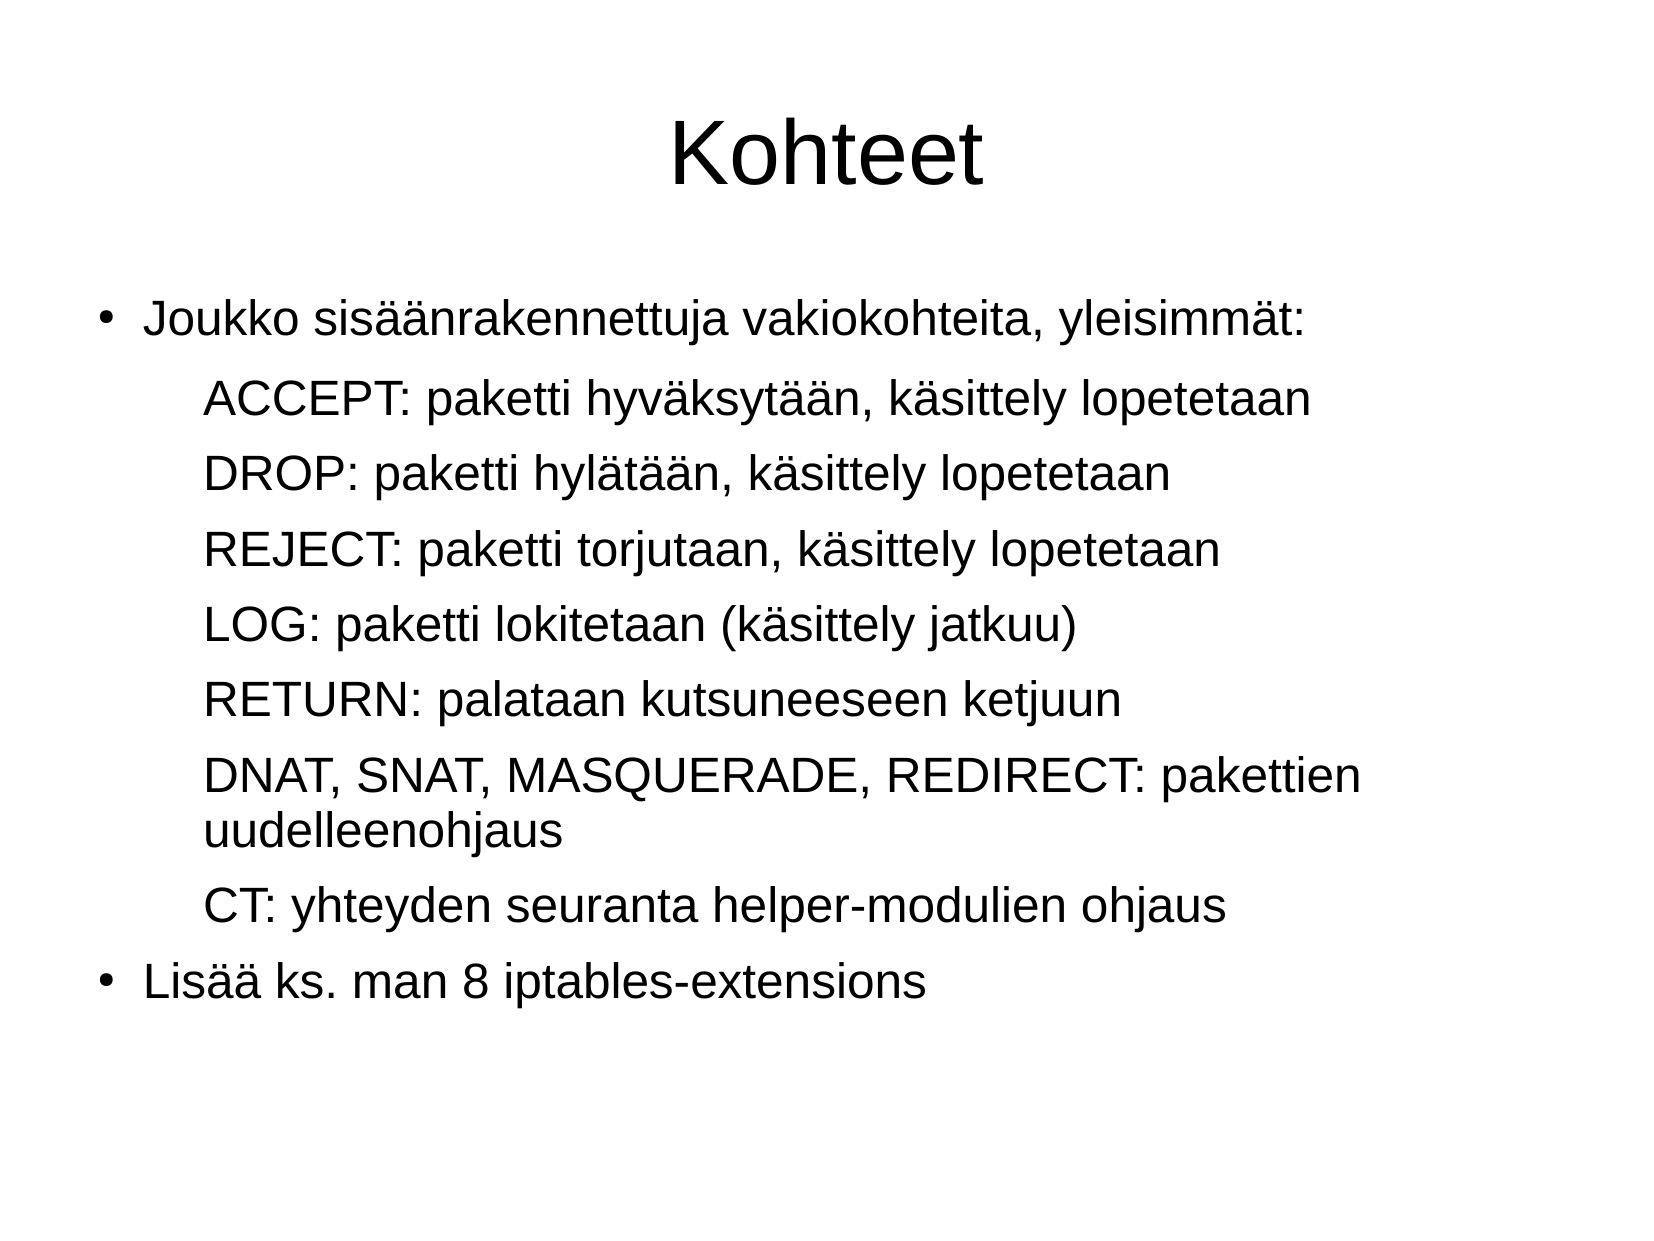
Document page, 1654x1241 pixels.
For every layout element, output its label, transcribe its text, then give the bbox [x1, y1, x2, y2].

list Joukko sisäänrakennettuja vakiokohteita, yleisimmät: ACCEPT: paketti hyväksytään, käsittely lopetetaan DROP: paketti hylätään, käsittely lopetetaan REJECT: paketti torjutaan, käsittely lopetetaan LOG: paketti lokitetaan (käsittely jatkuu) RETURN: palataan kutsuneeseen ketjuun DNAT, SNAT, MASQUERADE, REDIRECT: pakettien uudelleenohjaus CT: yhteyden seuranta helper-modulien ohjaus Lisää ks. man 8 iptables-extensions [82, 290, 1571, 1010]
title Kohteet [82, 49, 1571, 257]
